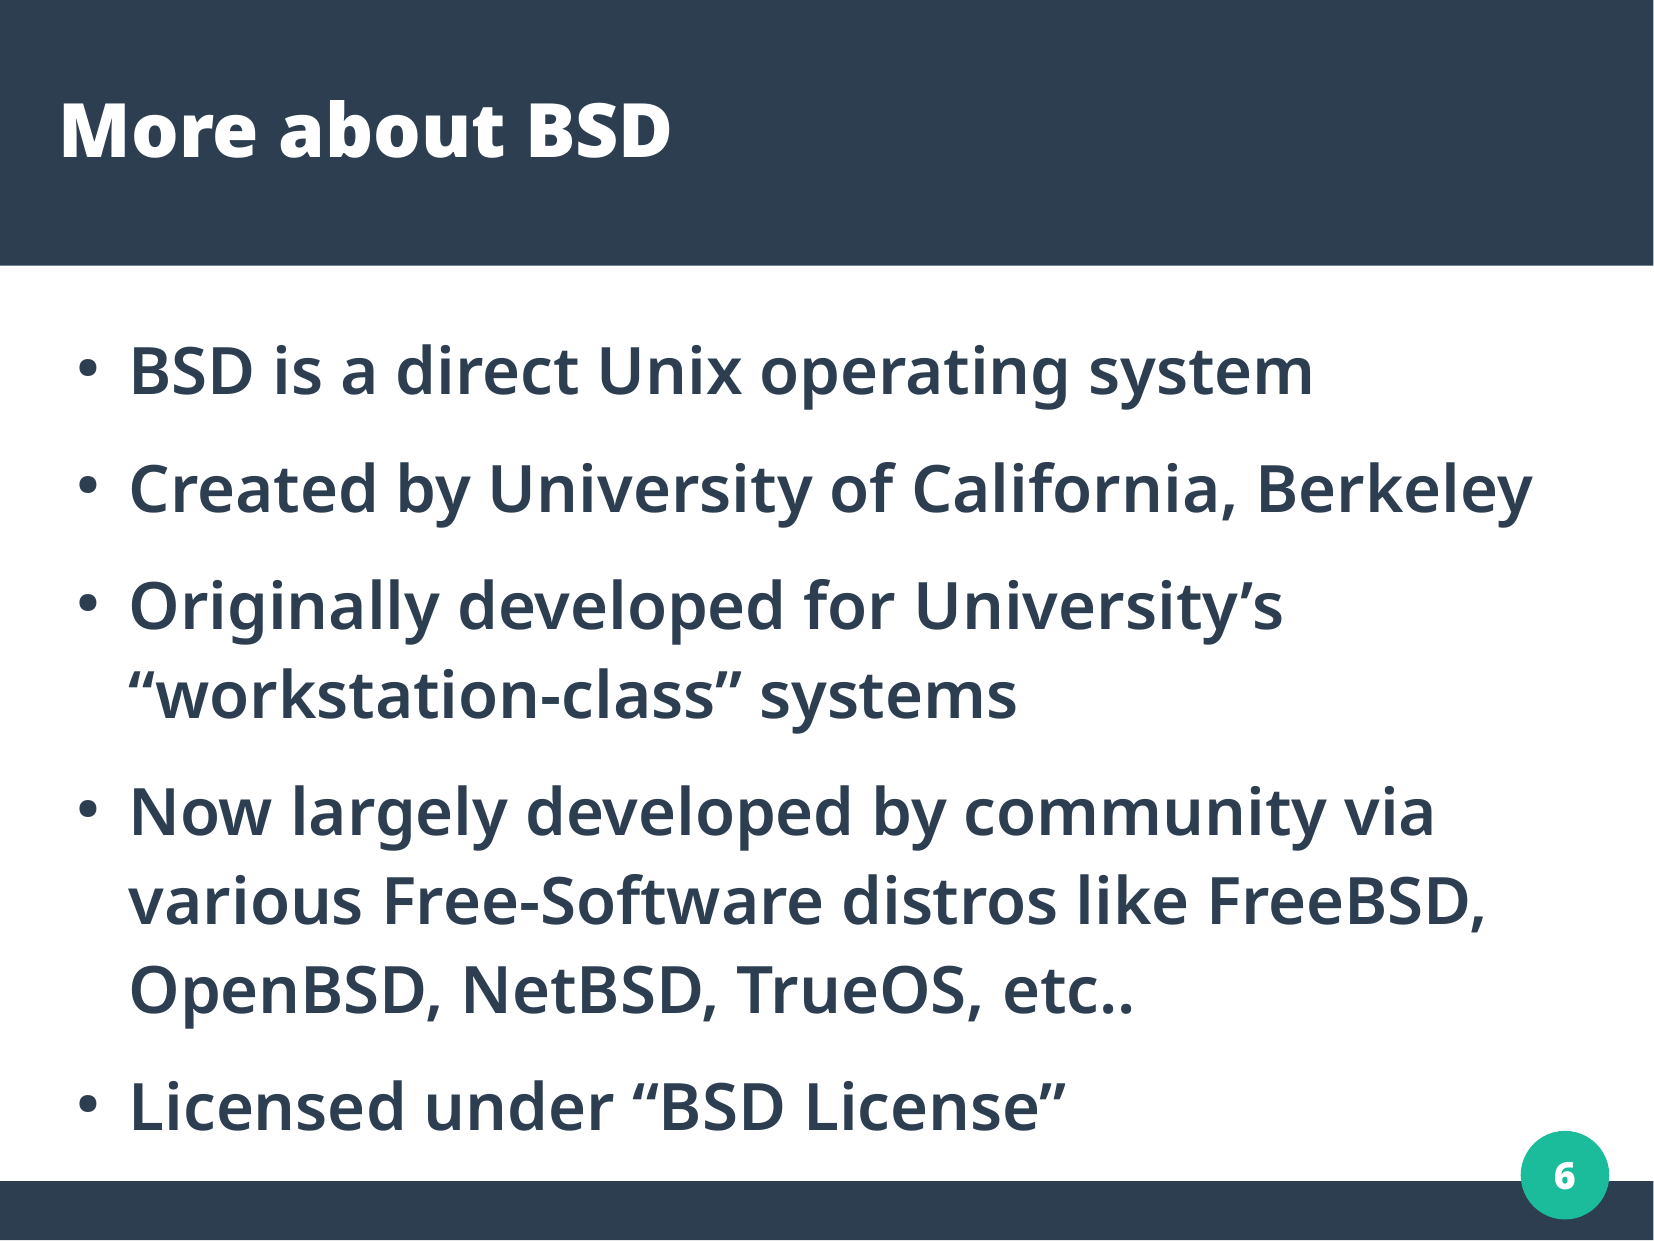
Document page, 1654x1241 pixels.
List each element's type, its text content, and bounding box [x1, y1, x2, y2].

list BSD is a direct Unix operating system Created by University of California, Berkeley Originally developed for University’s “workstation-class” systems Now largely developed by community via various Free-Software distros like FreeBSD, OpenBSD, NetBSD, TrueOS, etc.. Licensed under “BSD License” [59, 324, 1595, 1152]
title More about BSD [59, 49, 1595, 207]
